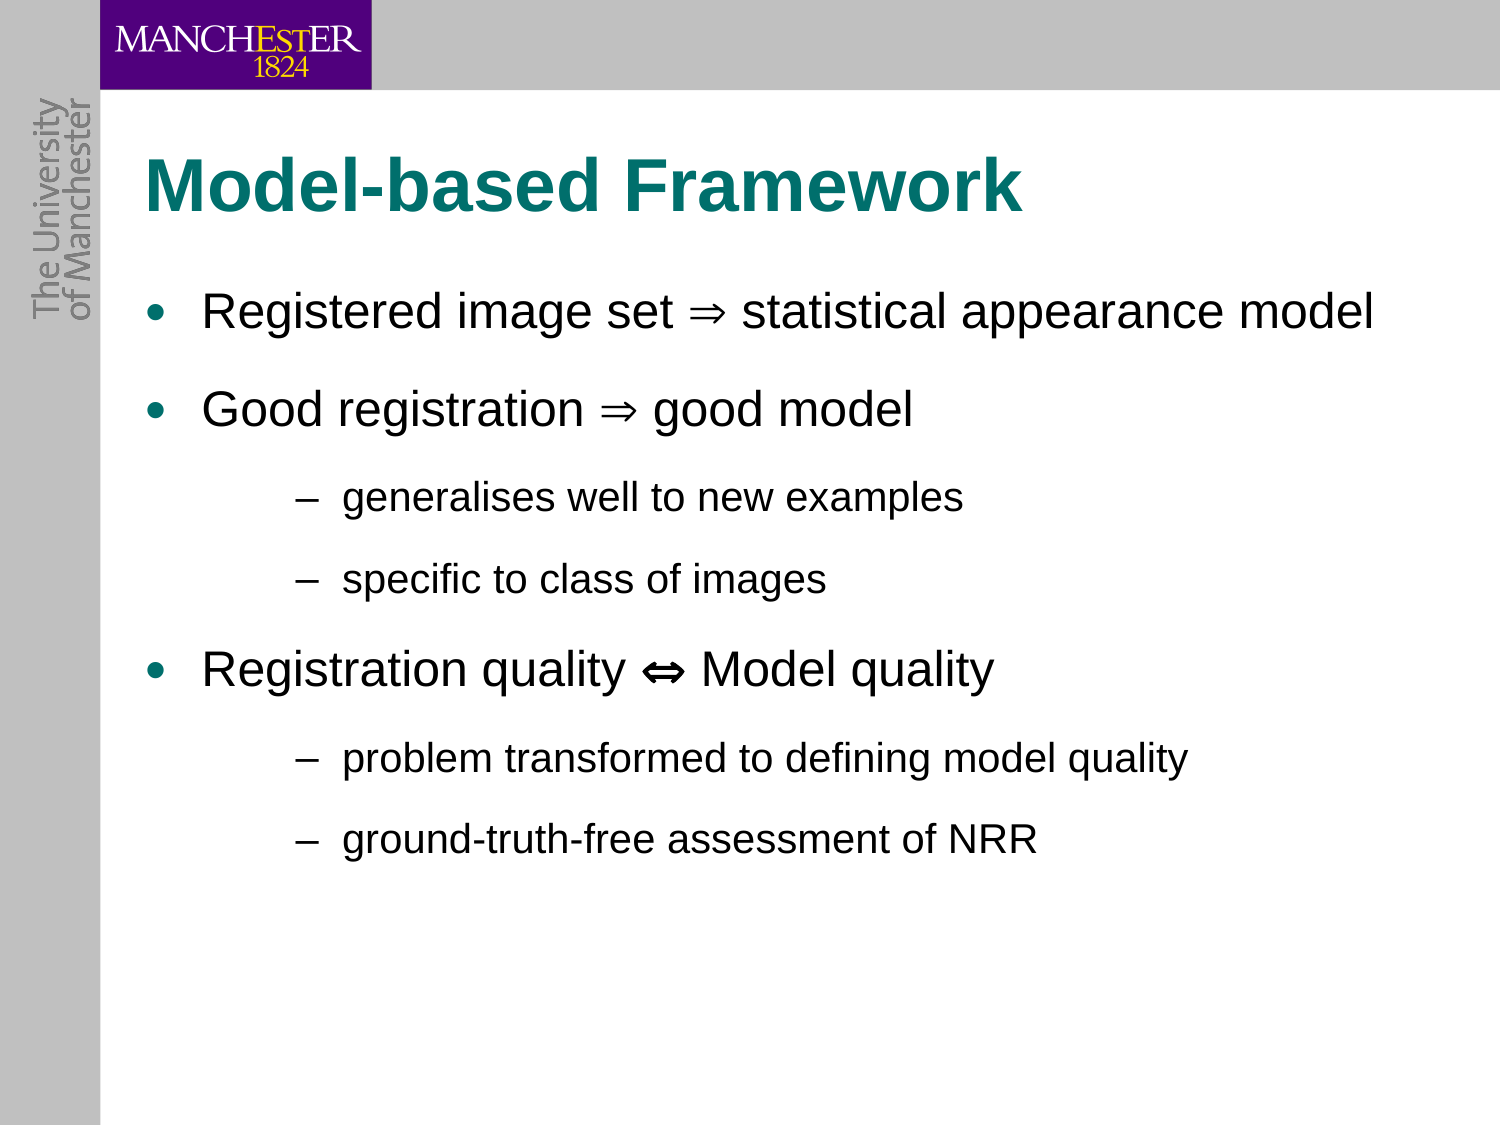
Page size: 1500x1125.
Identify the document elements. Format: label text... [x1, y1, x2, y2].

picture [0, 0, 372, 320]
title Model-based Framework [129, 120, 1406, 251]
list Registered image set  statistical appearance model Good registration  good model generalises well to new examples specific to class of images Registration quality  Model quality problem transformed to defining model quality ground-truth-free assessment of NRR [130, 259, 1407, 1012]
